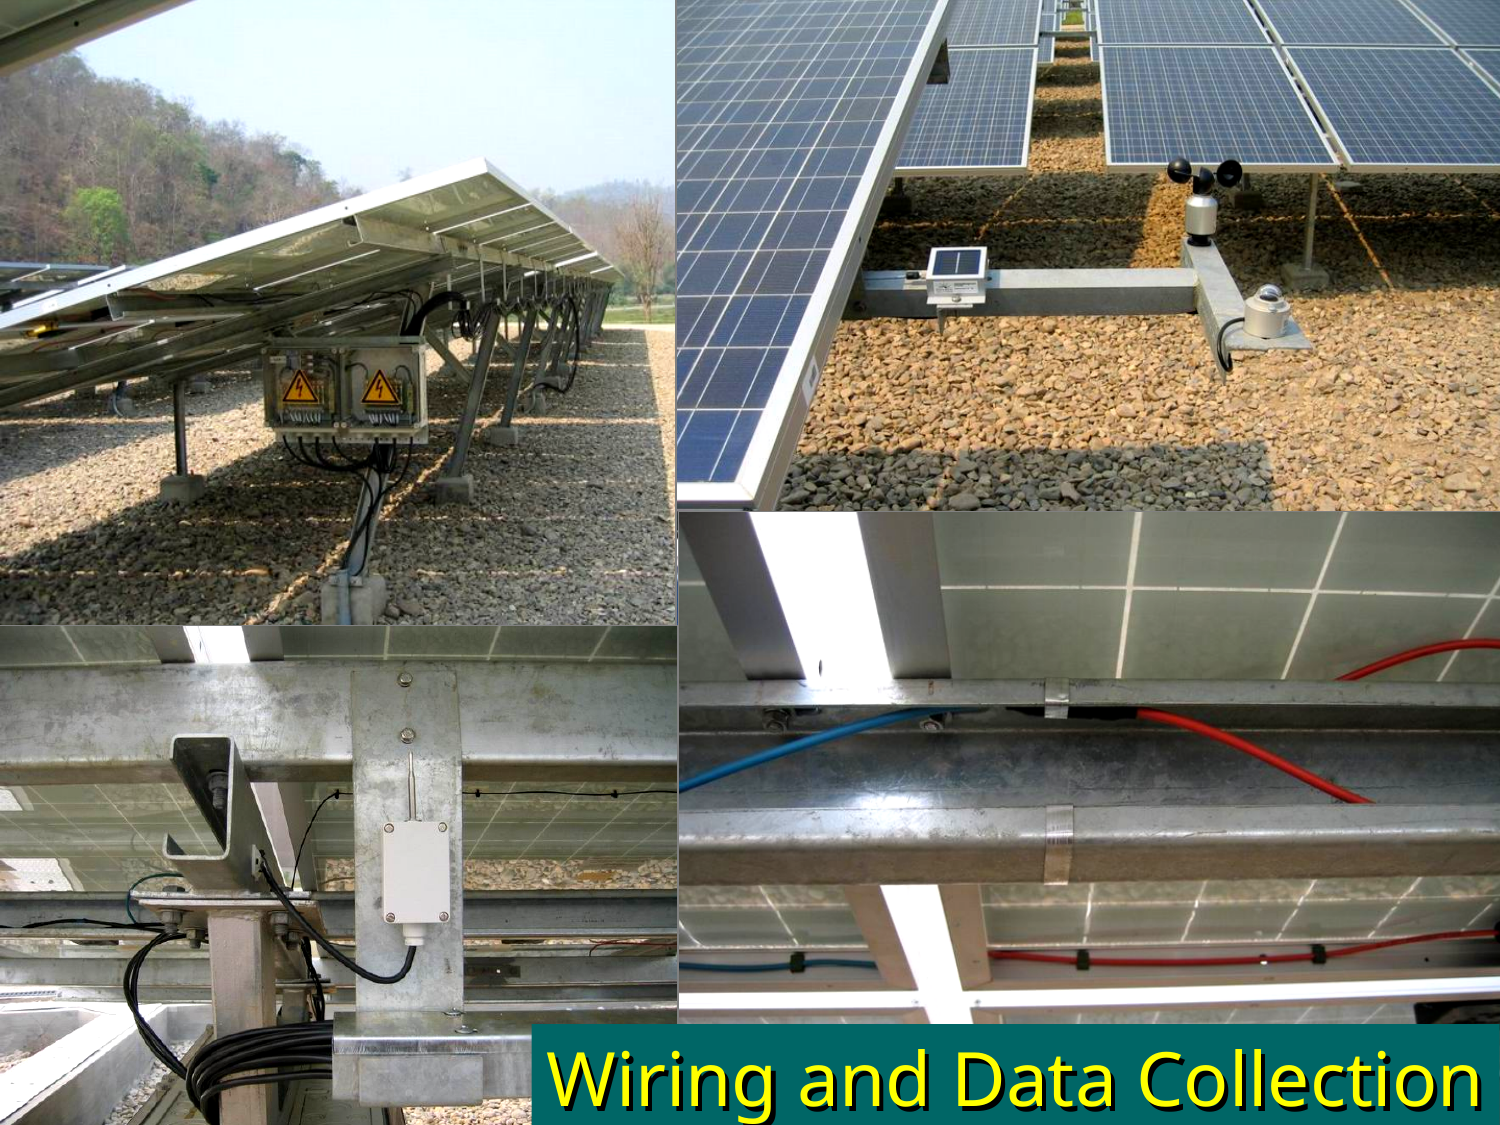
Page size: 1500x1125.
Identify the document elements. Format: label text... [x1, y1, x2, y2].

text_box Wiring and Data Collection [531, 1024, 1500, 1125]
picture [0, 0, 675, 625]
picture [0, 626, 678, 1125]
picture [676, 0, 1500, 625]
picture [679, 512, 1500, 1024]
